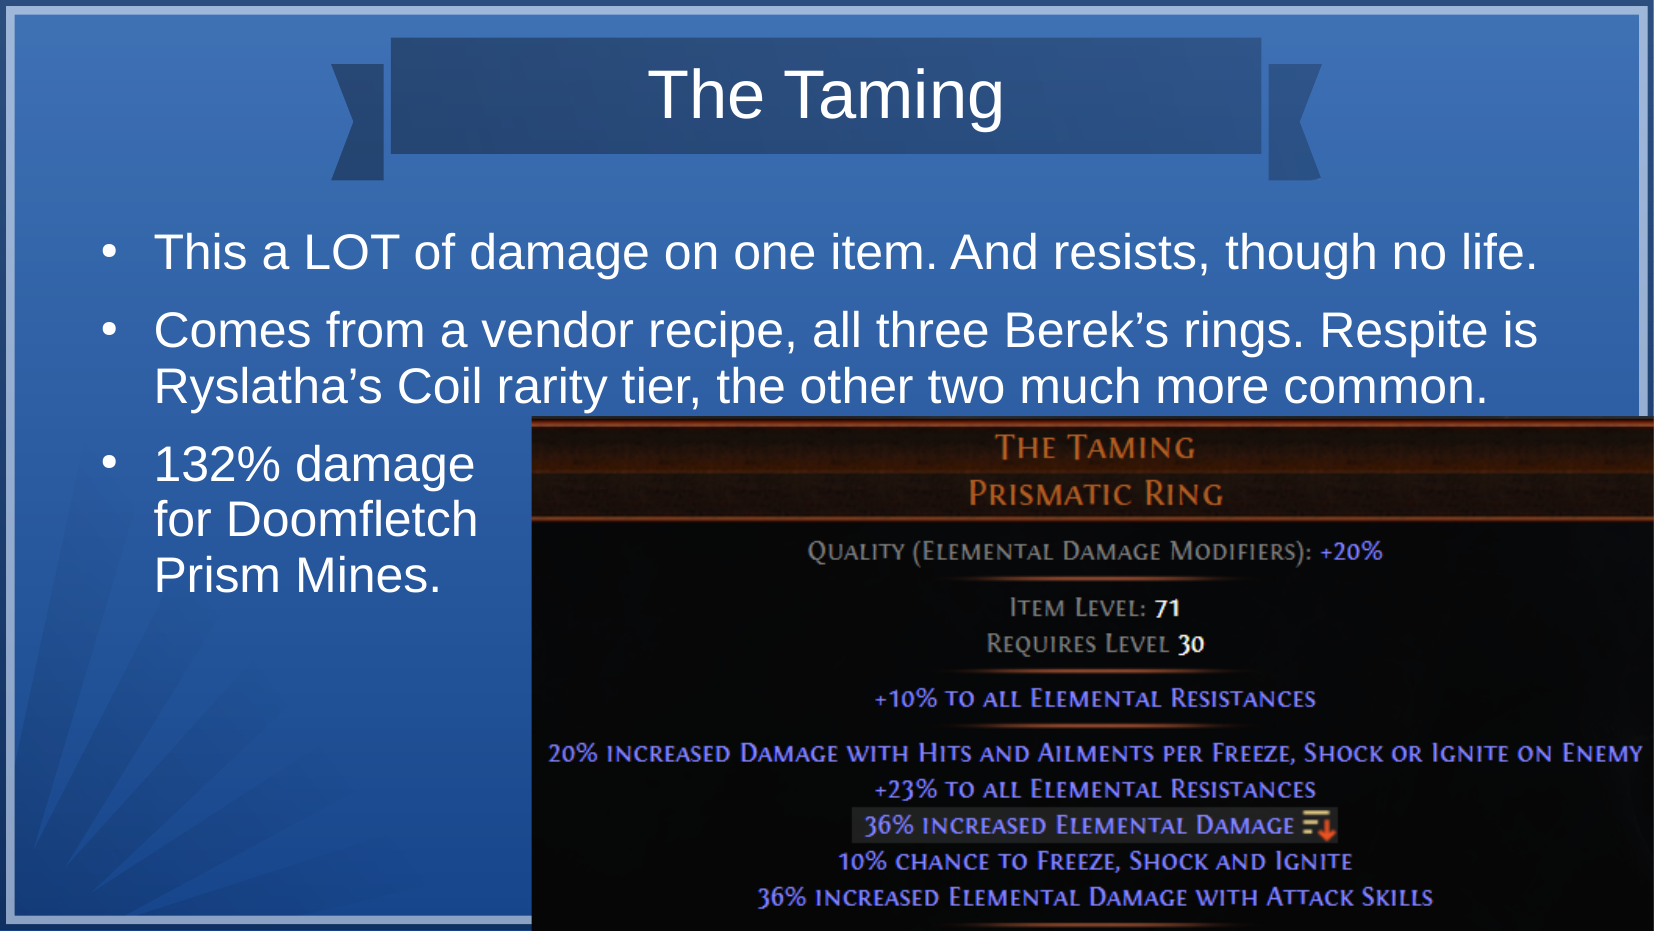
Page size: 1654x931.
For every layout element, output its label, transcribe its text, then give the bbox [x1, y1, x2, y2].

list This a LOT of damage on one item. And resists, though no life. Comes from a vendor recipe, all three Berek’s rings. Respite is Ryslatha’s Coil rarity tier, the other two much more common. 132% damage for Doomfletch Prism Mines. [82, 224, 1571, 848]
picture [531, 416, 1654, 931]
title The Taming [389, 35, 1264, 154]
